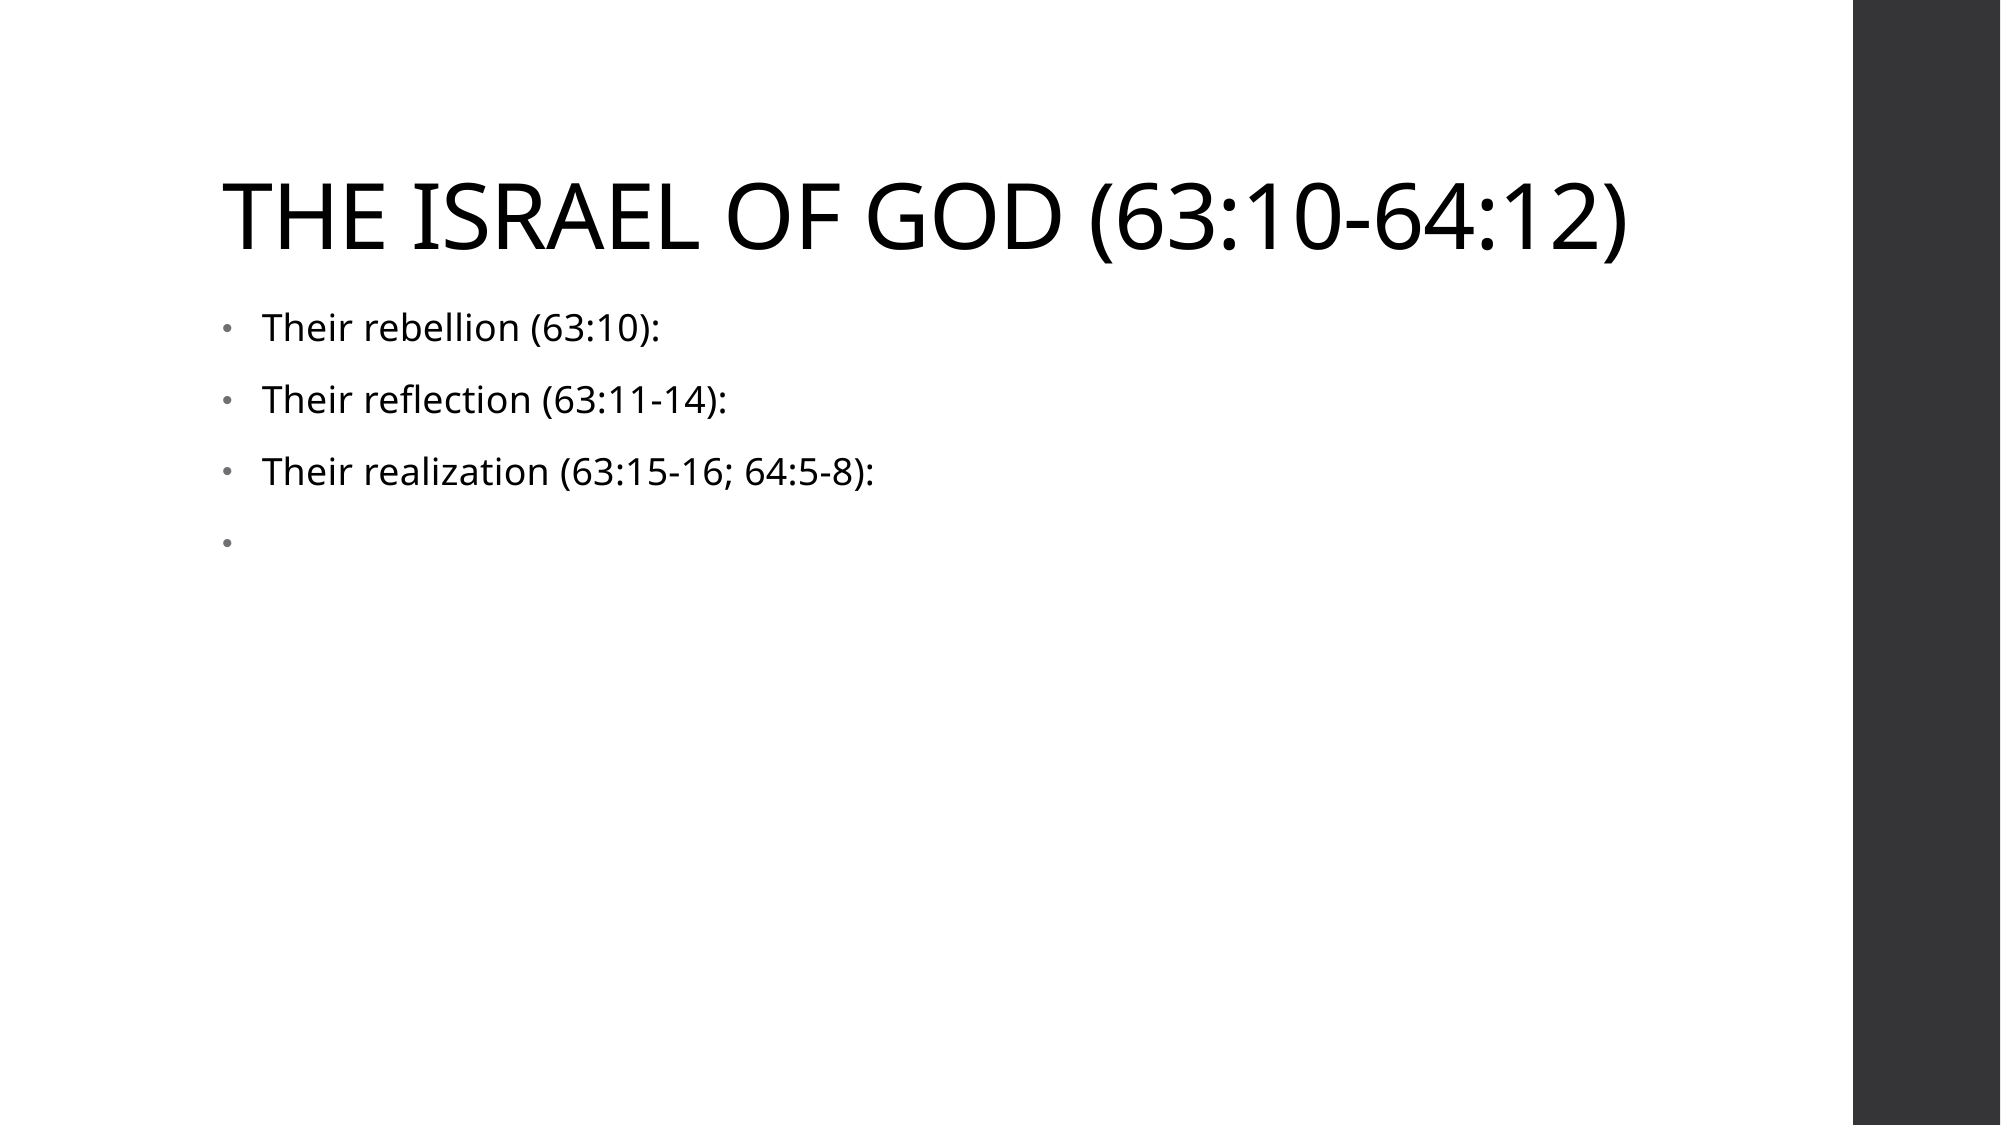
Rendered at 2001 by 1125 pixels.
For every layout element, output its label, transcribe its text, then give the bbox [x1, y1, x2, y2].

title THE ISRAEL OF GOD (63:10-64:12) [206, 60, 1797, 278]
list Their rebellion (63:10): Their reflection (63:11-14): Their realization (63:15-16; 64:5-8): [206, 299, 1617, 1014]
